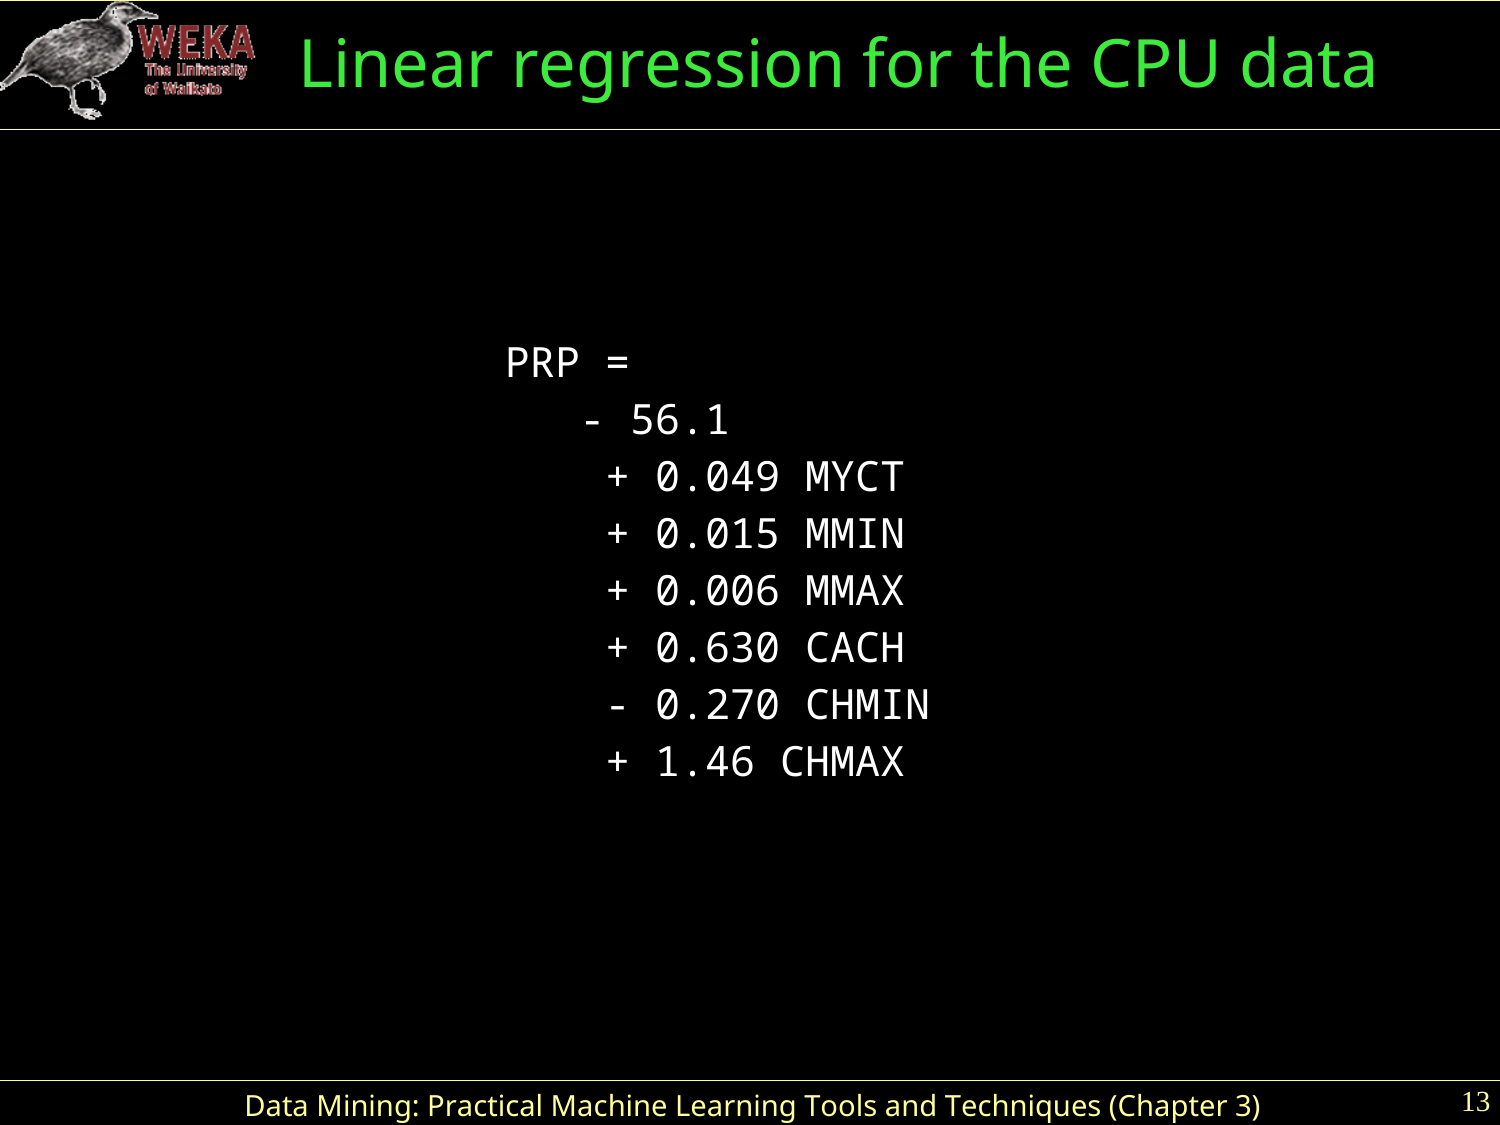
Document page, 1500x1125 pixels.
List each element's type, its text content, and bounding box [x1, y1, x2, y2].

picture [0, 1, 266, 129]
text_box PRP = - 56.1 + 0.049 MYCT + 0.015 MMIN + 0.006 MMAX + 0.630 CACH - 0.270 CHMIN + 1.46 CHMAX [490, 324, 945, 797]
title Linear regression for the CPU data [283, 0, 1500, 154]
